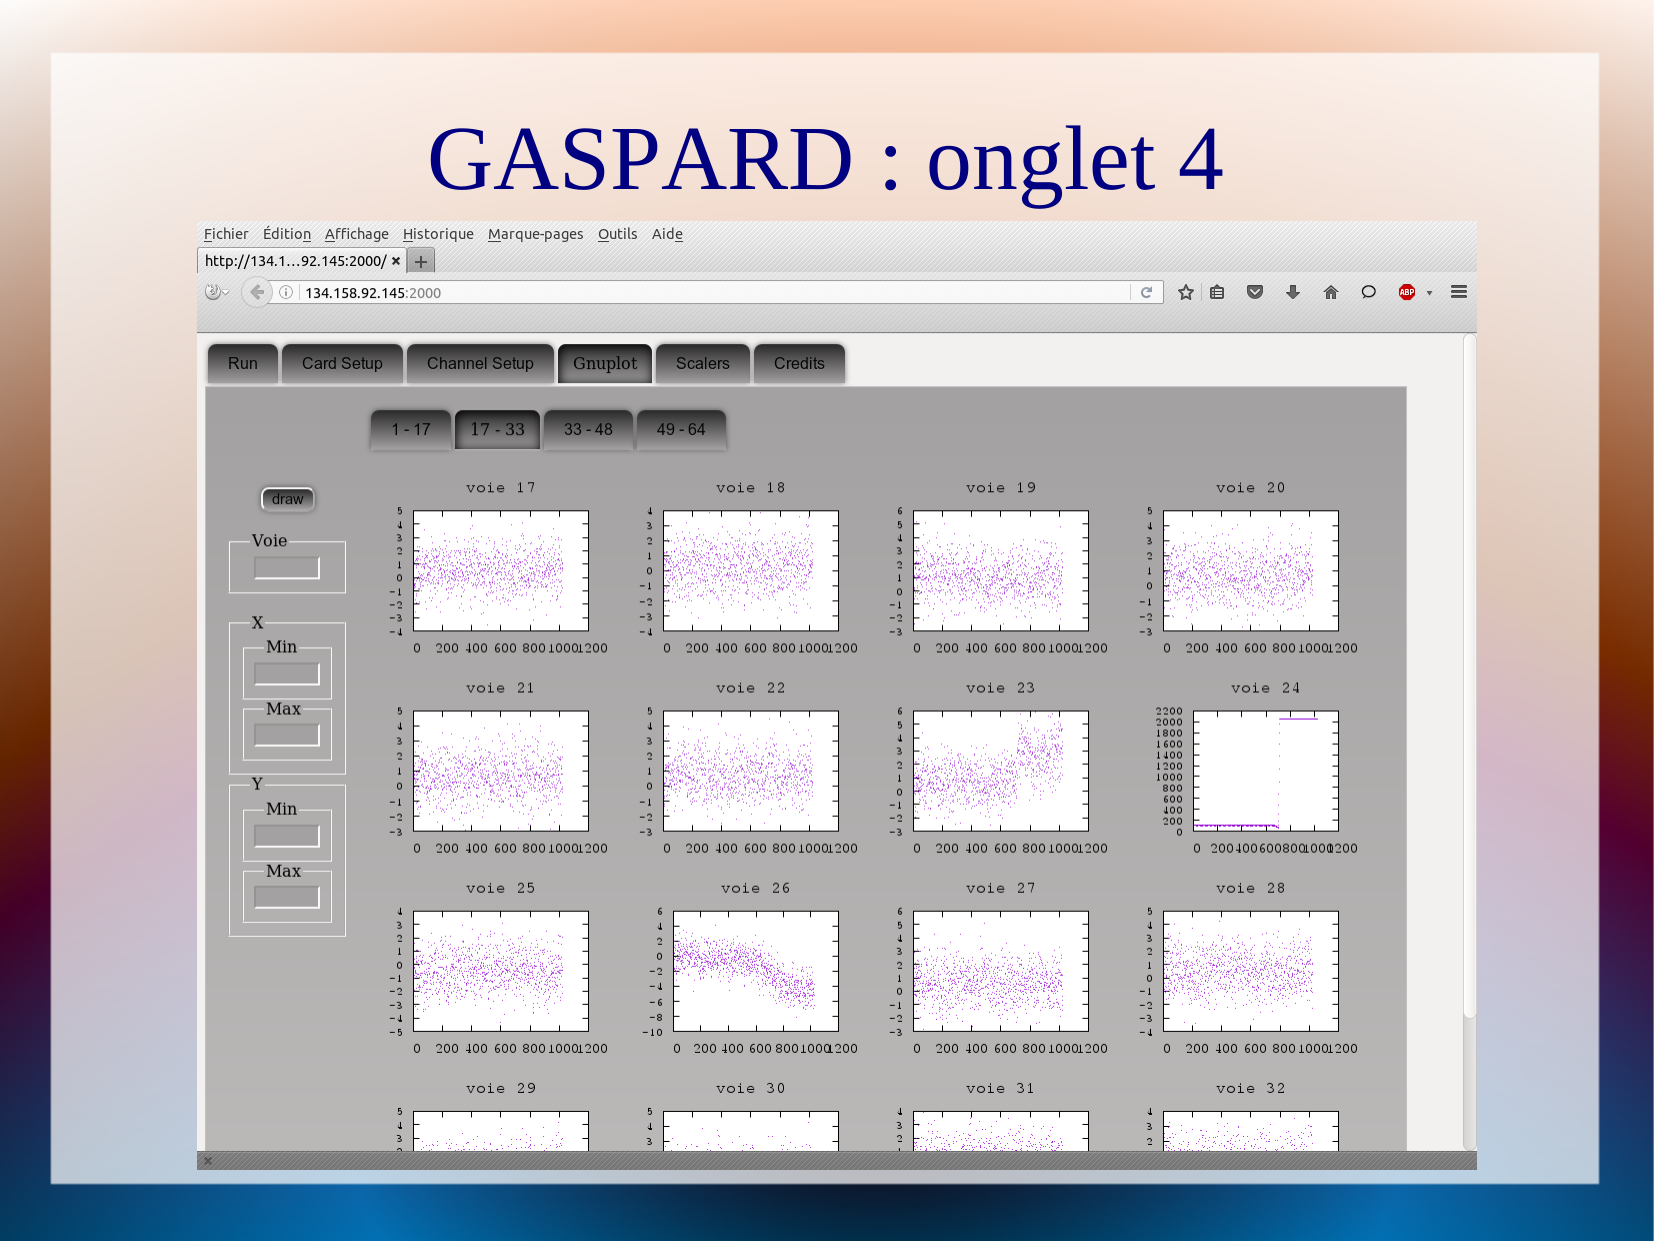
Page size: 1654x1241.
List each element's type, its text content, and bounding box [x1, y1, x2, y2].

picture [0, 0, 1654, 1241]
title GASPARD : onglet 4 [82, 55, 1571, 263]
